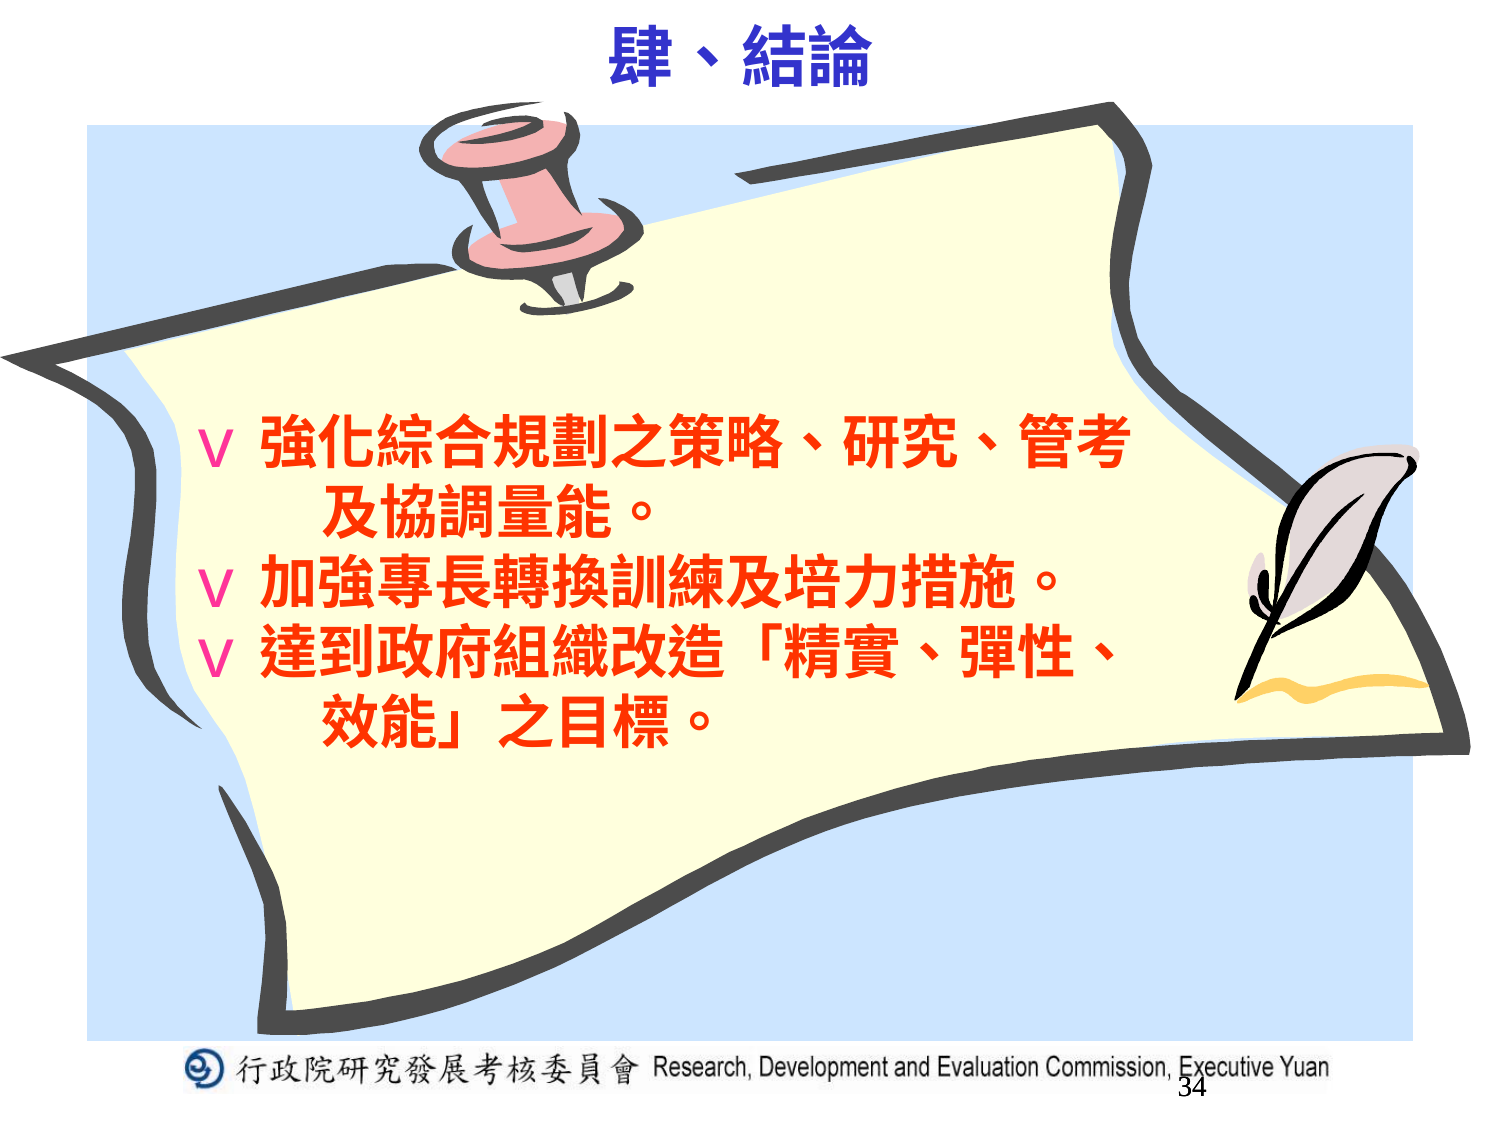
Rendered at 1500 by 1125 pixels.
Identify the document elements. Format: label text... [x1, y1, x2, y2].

text_box [0, 102, 1476, 1101]
text_box 強化綜合規劃之策略、研究、管考及協調量能。 加強專長轉換訓練及培力措施。 達到政府組織改造「精實、彈性、效能」之目標。 [183, 302, 1164, 858]
text_box 肆、結論 [147, 6, 1335, 102]
